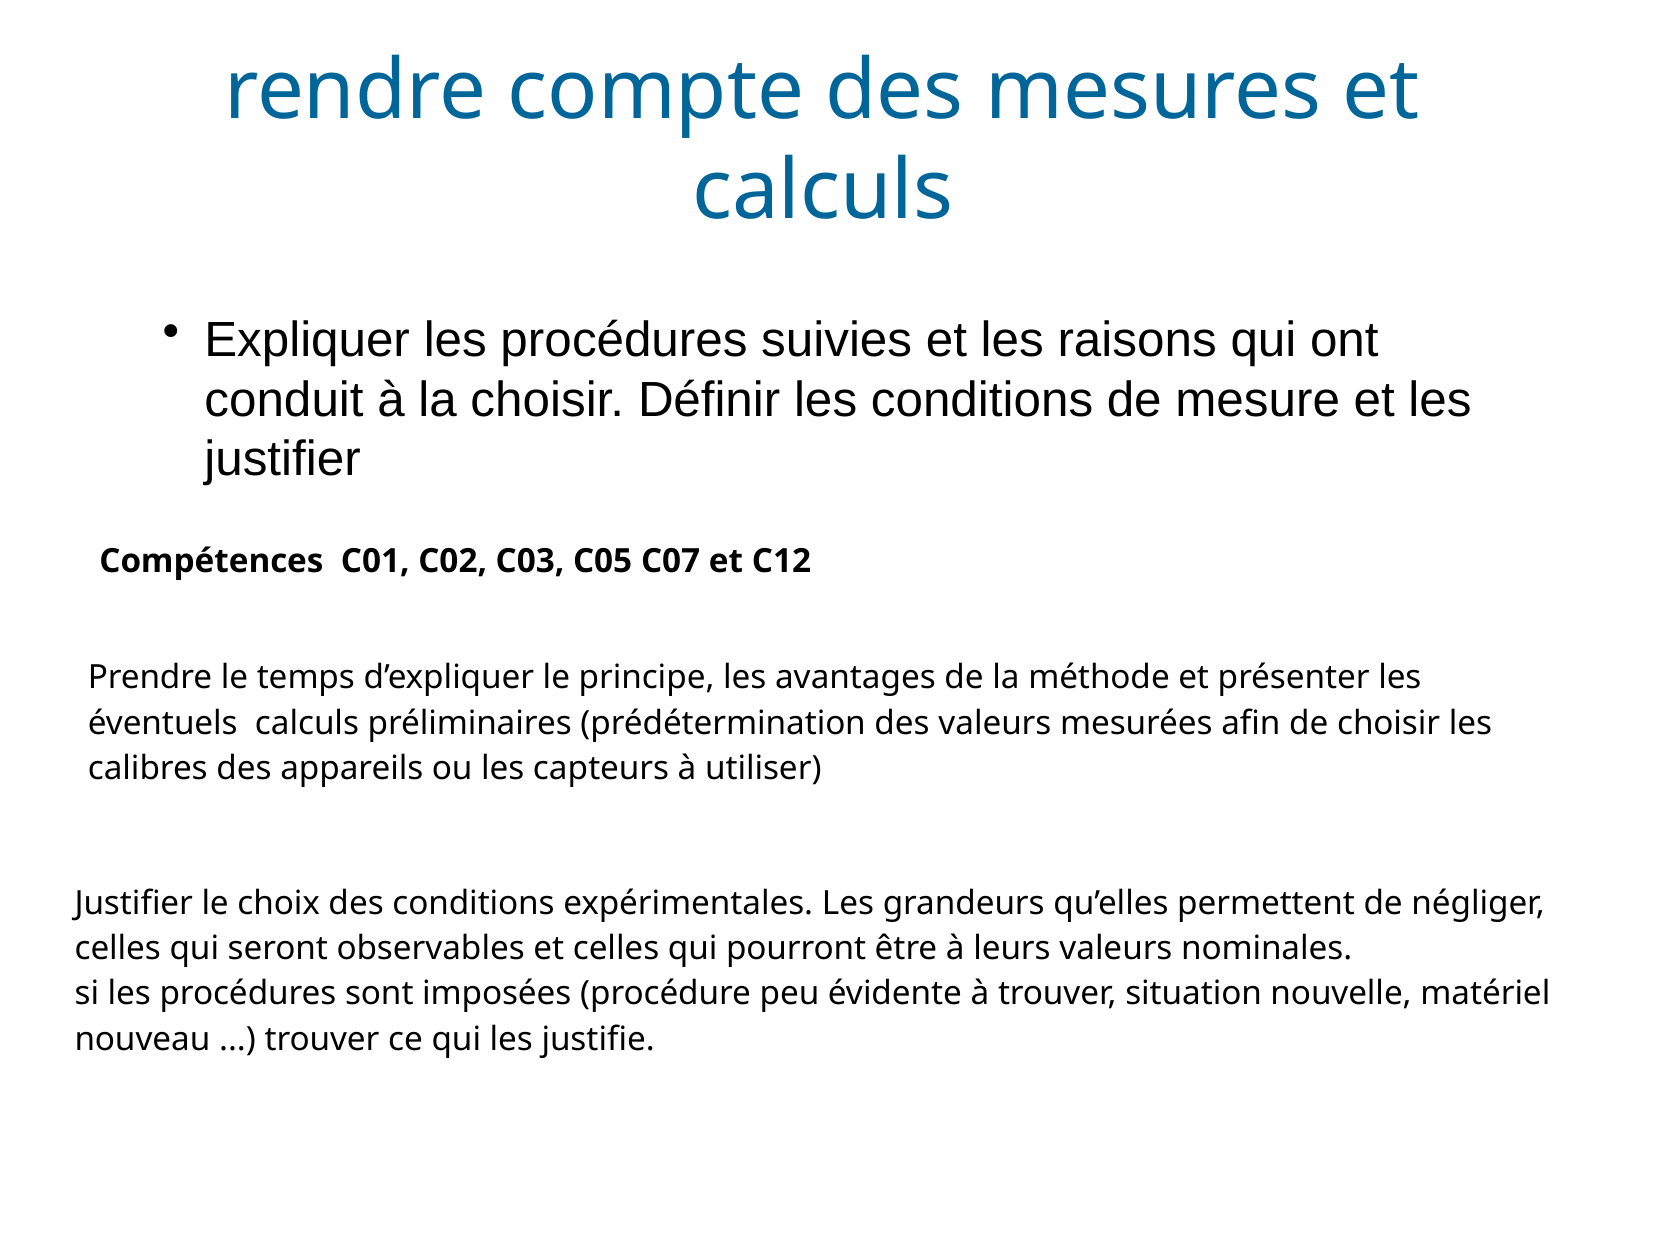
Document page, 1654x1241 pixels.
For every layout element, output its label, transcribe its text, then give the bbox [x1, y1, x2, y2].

text_box Compétences C01, C02, C03, C05 C07 et C12 [84, 531, 1570, 594]
text_box Expliquer les procédures suivies et les raisons qui ont conduit à la choisir. Définir les conditions de mesure et les justifier [147, 300, 1498, 495]
title rendre compte des mesures et calculs [147, 41, 1498, 229]
text_box Prendre le temps d’expliquer le principe, les avantages de la méthode et présenter les éventuels calculs préliminaires (prédétermination des valeurs mesurées afin de choisir les calibres des appareils ou les capteurs à utiliser) [73, 646, 1522, 826]
text_box Justifier le choix des conditions expérimentales. Les grandeurs qu’elles permettent de négliger, celles qui seront observables et celles qui pourront être à leurs valeurs nominales. si les procédures sont imposées (procédure peu évidente à trouver, situation nouvelle, matériel nouveau ...) trouver ce qui les justifie. [59, 826, 1595, 1085]
